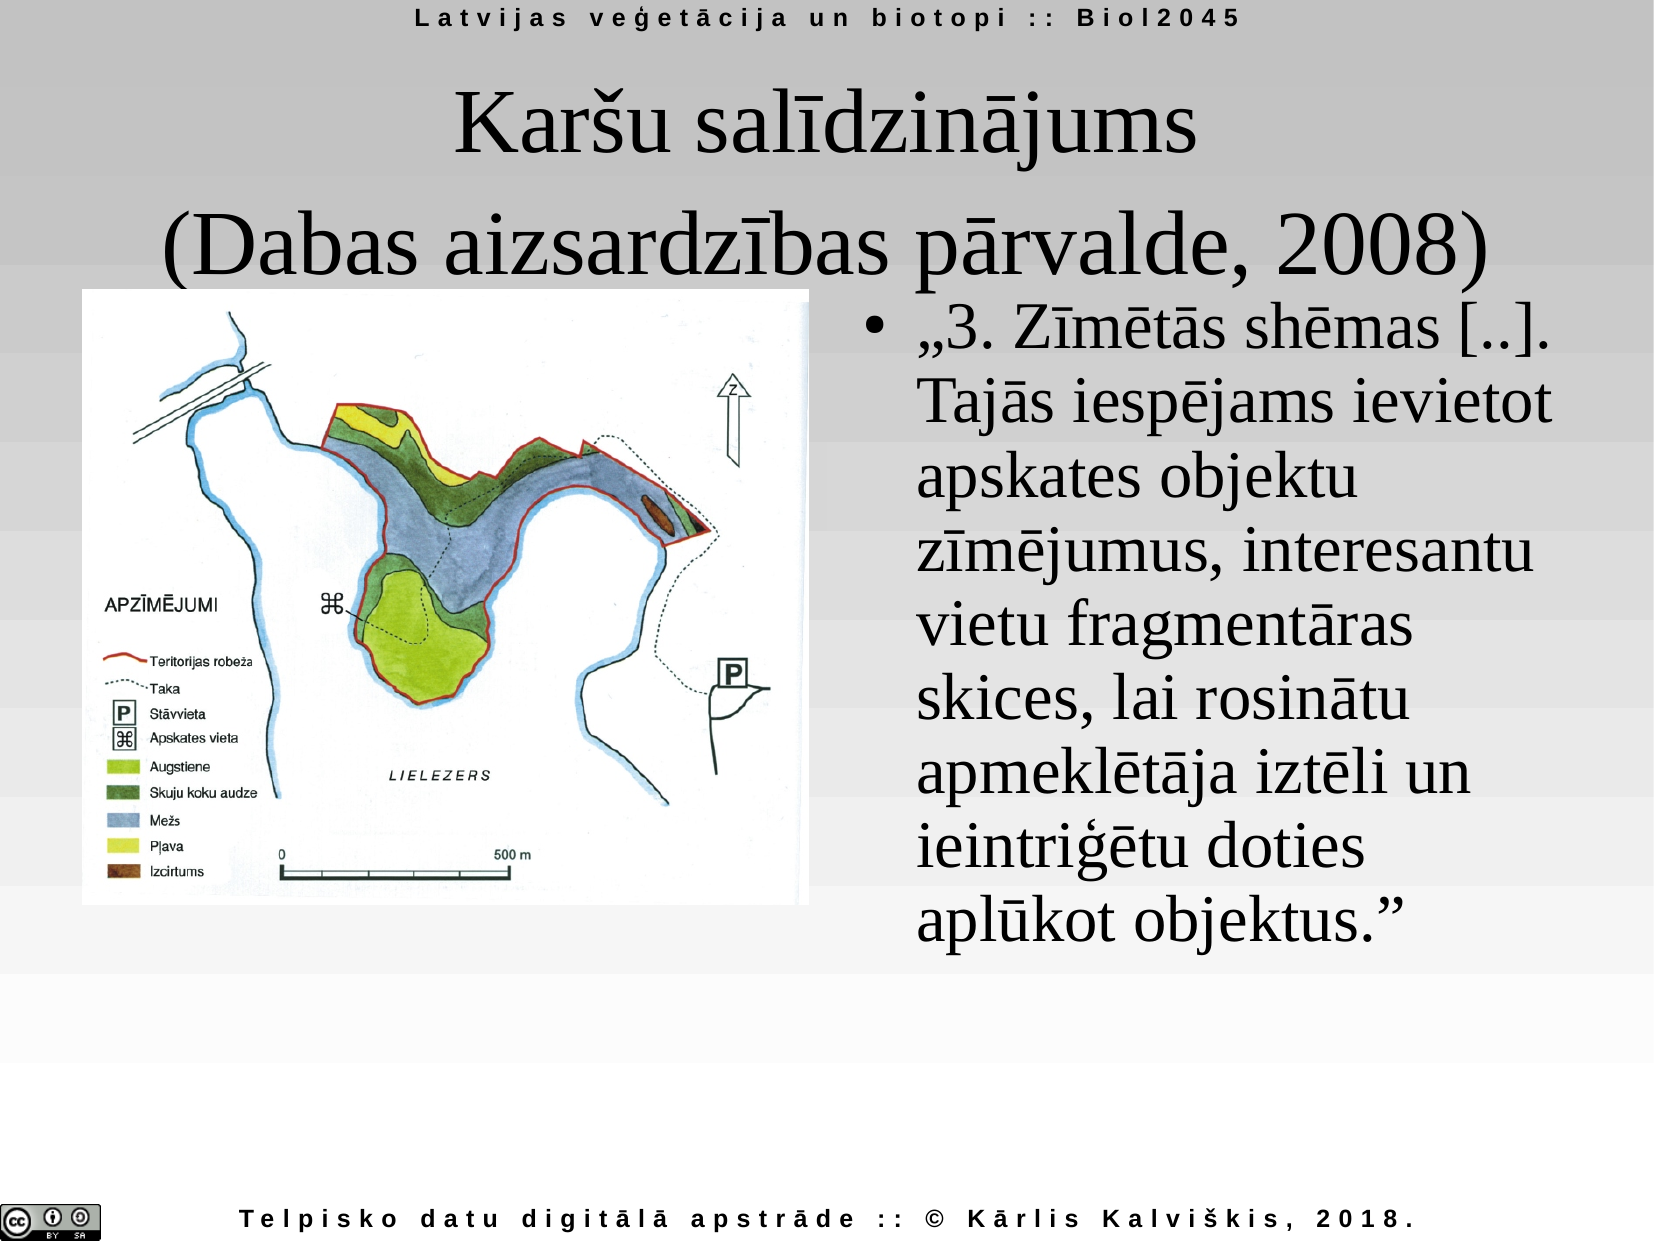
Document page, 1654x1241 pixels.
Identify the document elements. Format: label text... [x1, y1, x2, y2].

title Karšu salīdzinājums (Dabas aizsardzības pārvalde, 2008) [29, 49, 1625, 296]
picture [0, 0, 1654, 1241]
list „3. Zīmētās shēmas [..]. Tajās iespējams ievietot apskates objektu zīmējumus, interesantu vietu fragmentāras skices, lai rosinātu apmeklētāja iztēli un ieintriģētu doties aplūkot objektus.” [845, 289, 1572, 1113]
